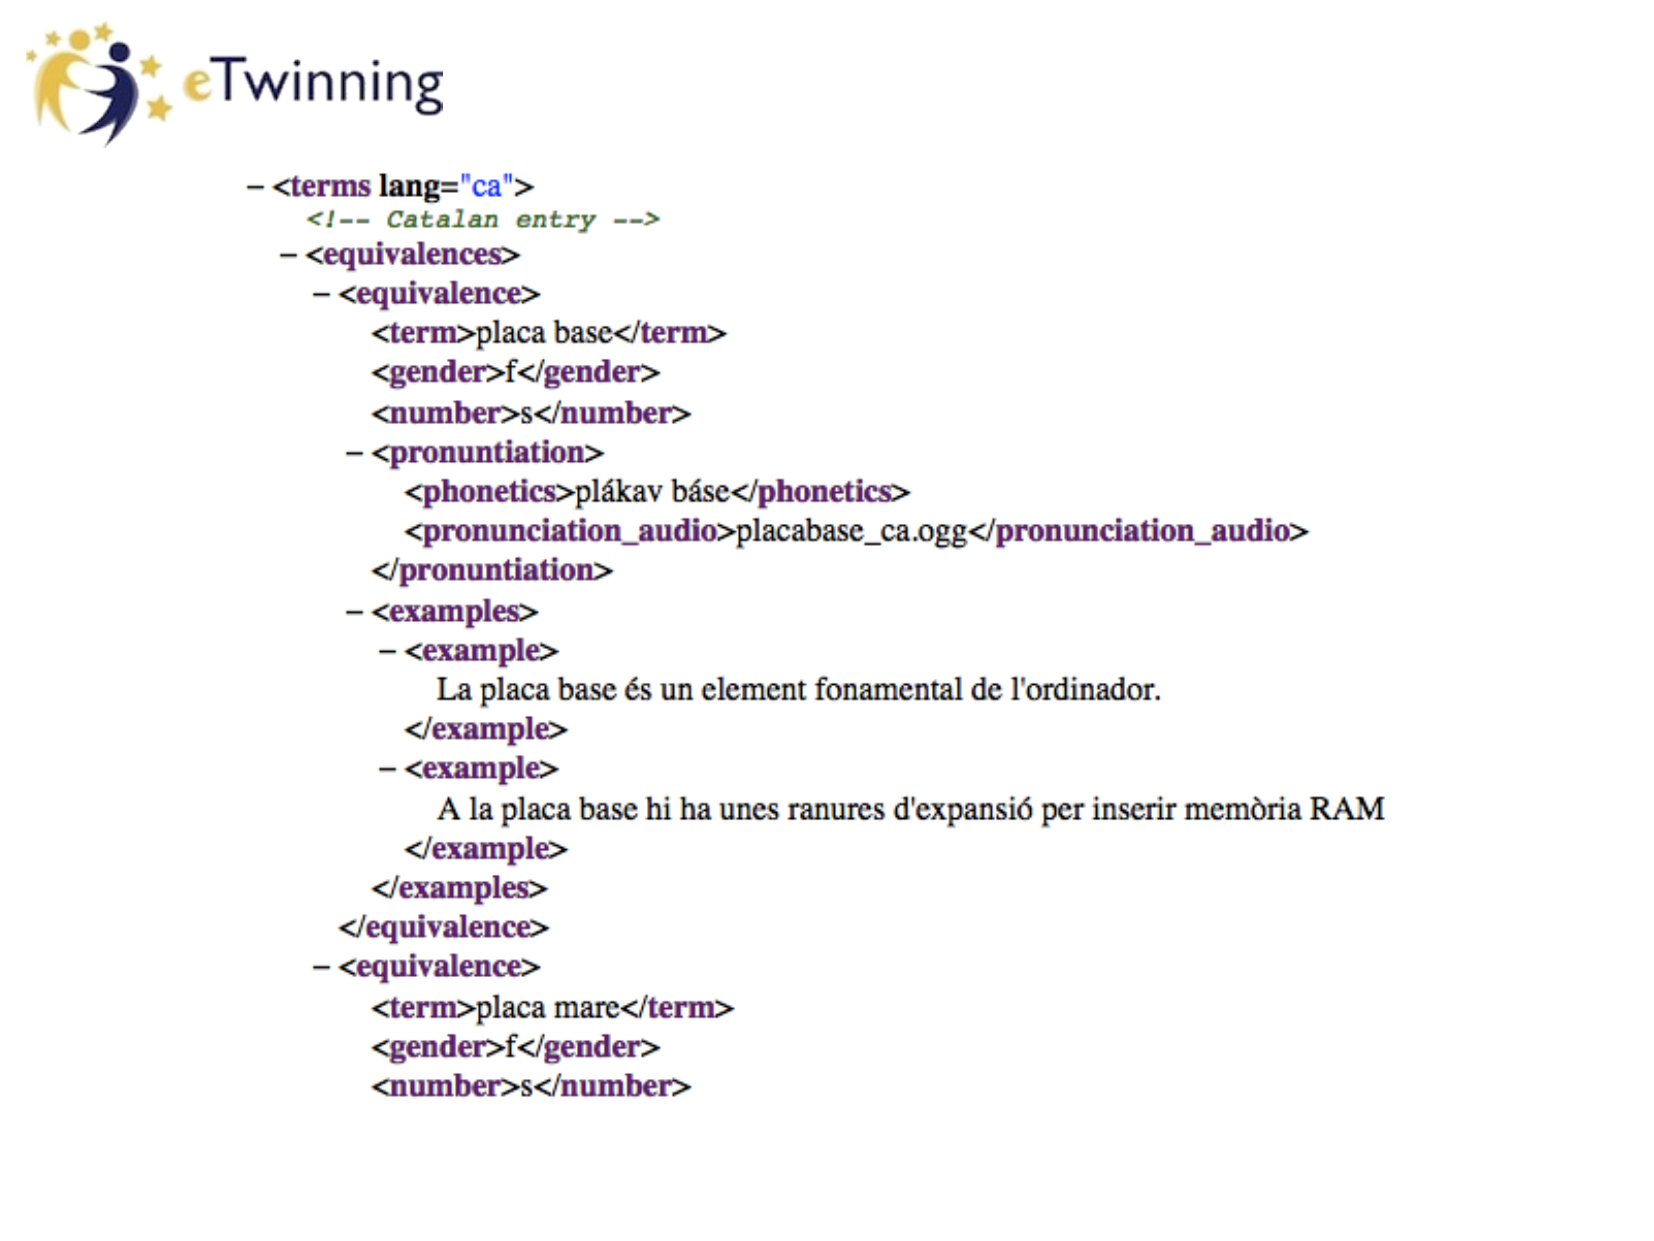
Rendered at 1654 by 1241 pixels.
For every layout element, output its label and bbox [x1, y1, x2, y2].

picture [26, 20, 443, 148]
picture [223, 170, 1447, 1105]
